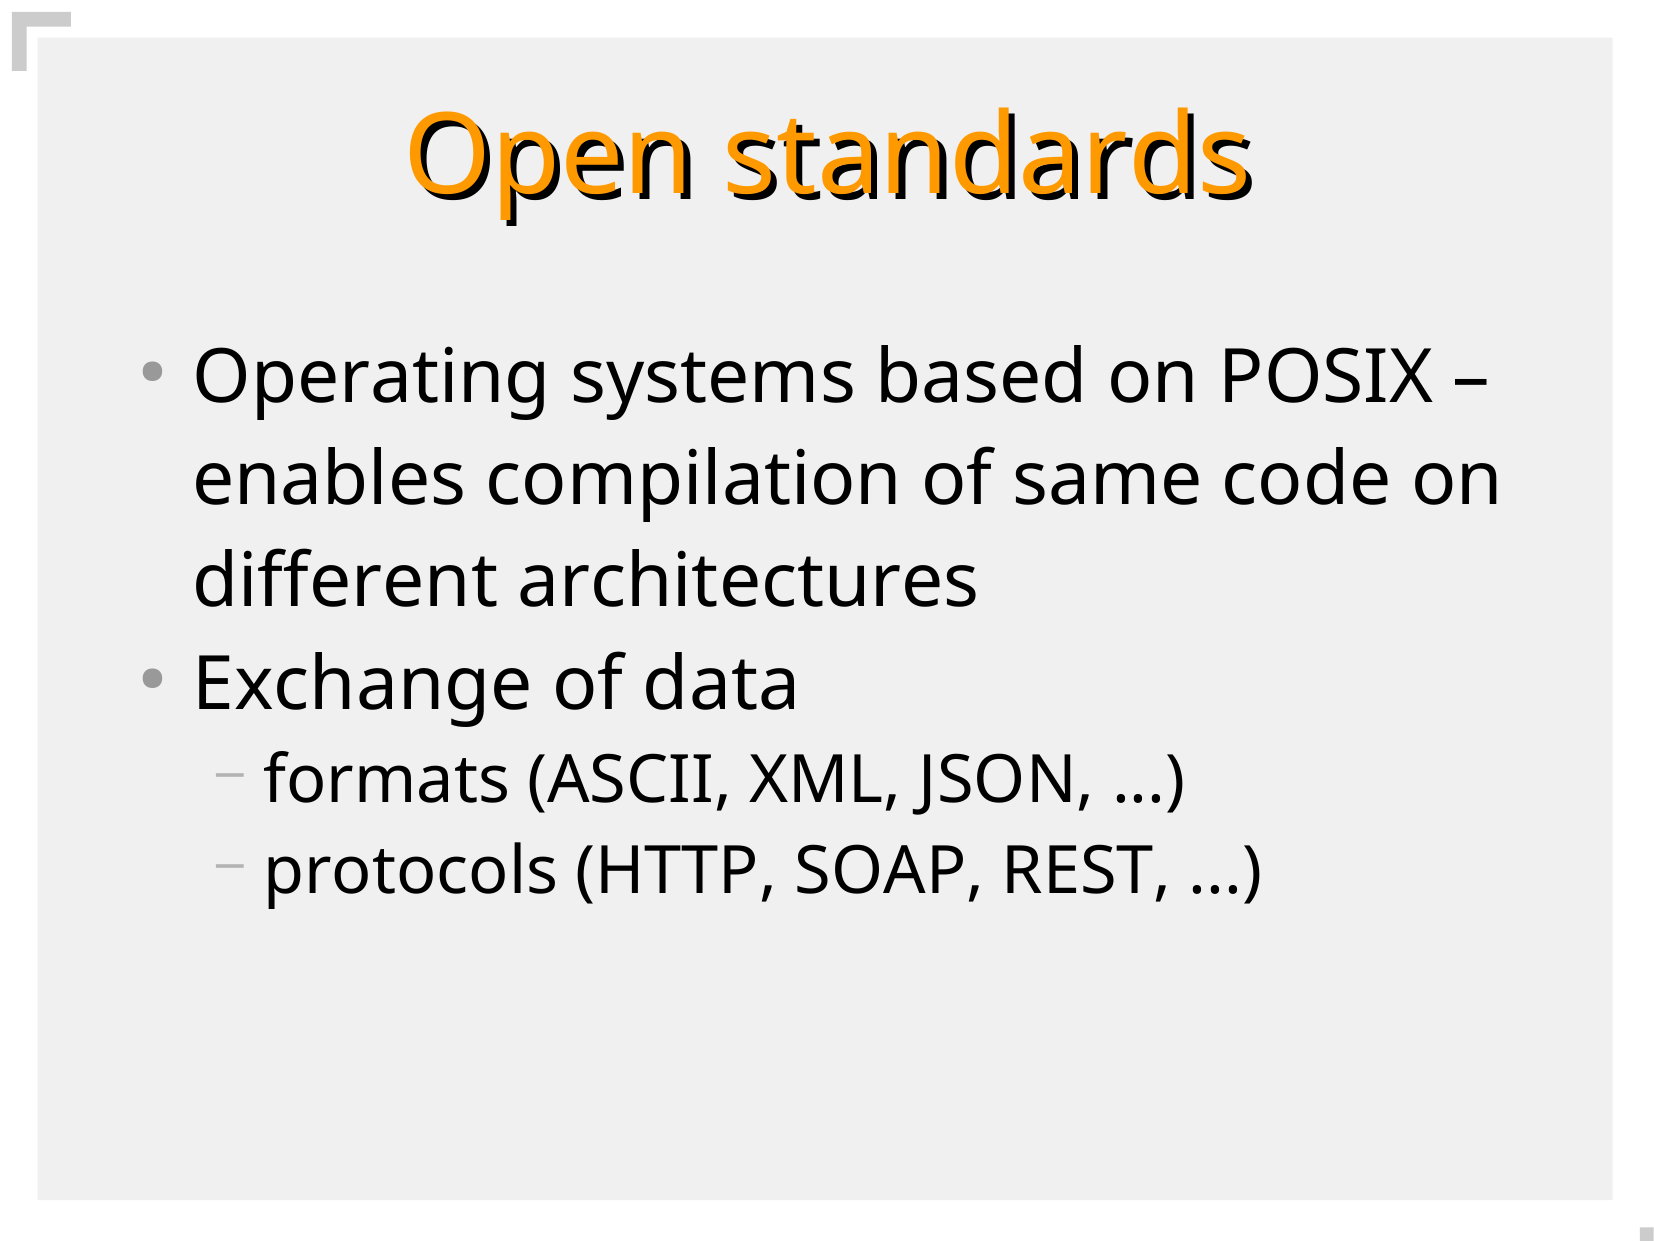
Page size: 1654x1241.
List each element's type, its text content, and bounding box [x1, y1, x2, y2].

title Open standards [121, 46, 1534, 254]
list Operating systems based on POSIX – enables compilation of same code on different architectures Exchange of data formats (ASCII, XML, JSON, ...) protocols (HTTP, SOAP, REST, ...) [121, 322, 1561, 1132]
